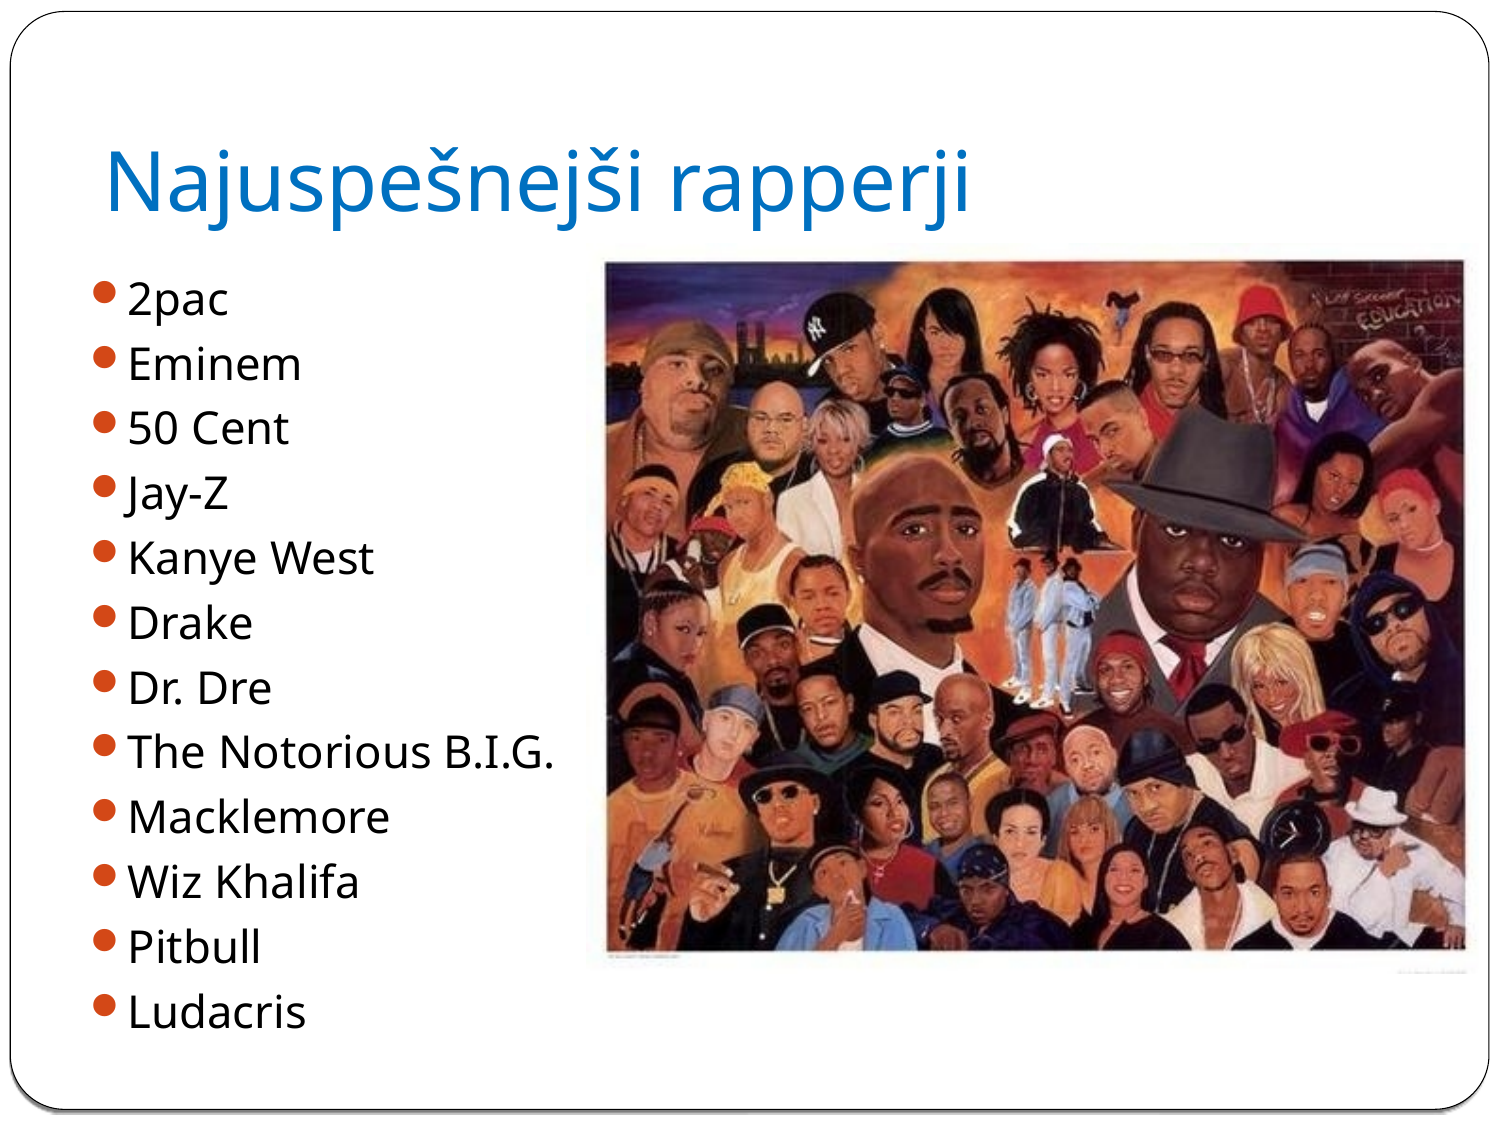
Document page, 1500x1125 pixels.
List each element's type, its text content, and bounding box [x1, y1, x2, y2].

title Najuspešnejši rapperji [88, 55, 1364, 244]
picture [586, 243, 1479, 974]
list 2pac Eminem 50 Cent Jay-Z Kanye West Drake Dr. Dre The Notorious B.I.G. Macklemore Wiz Khalifa Pitbull Ludacris [75, 262, 1425, 1047]
